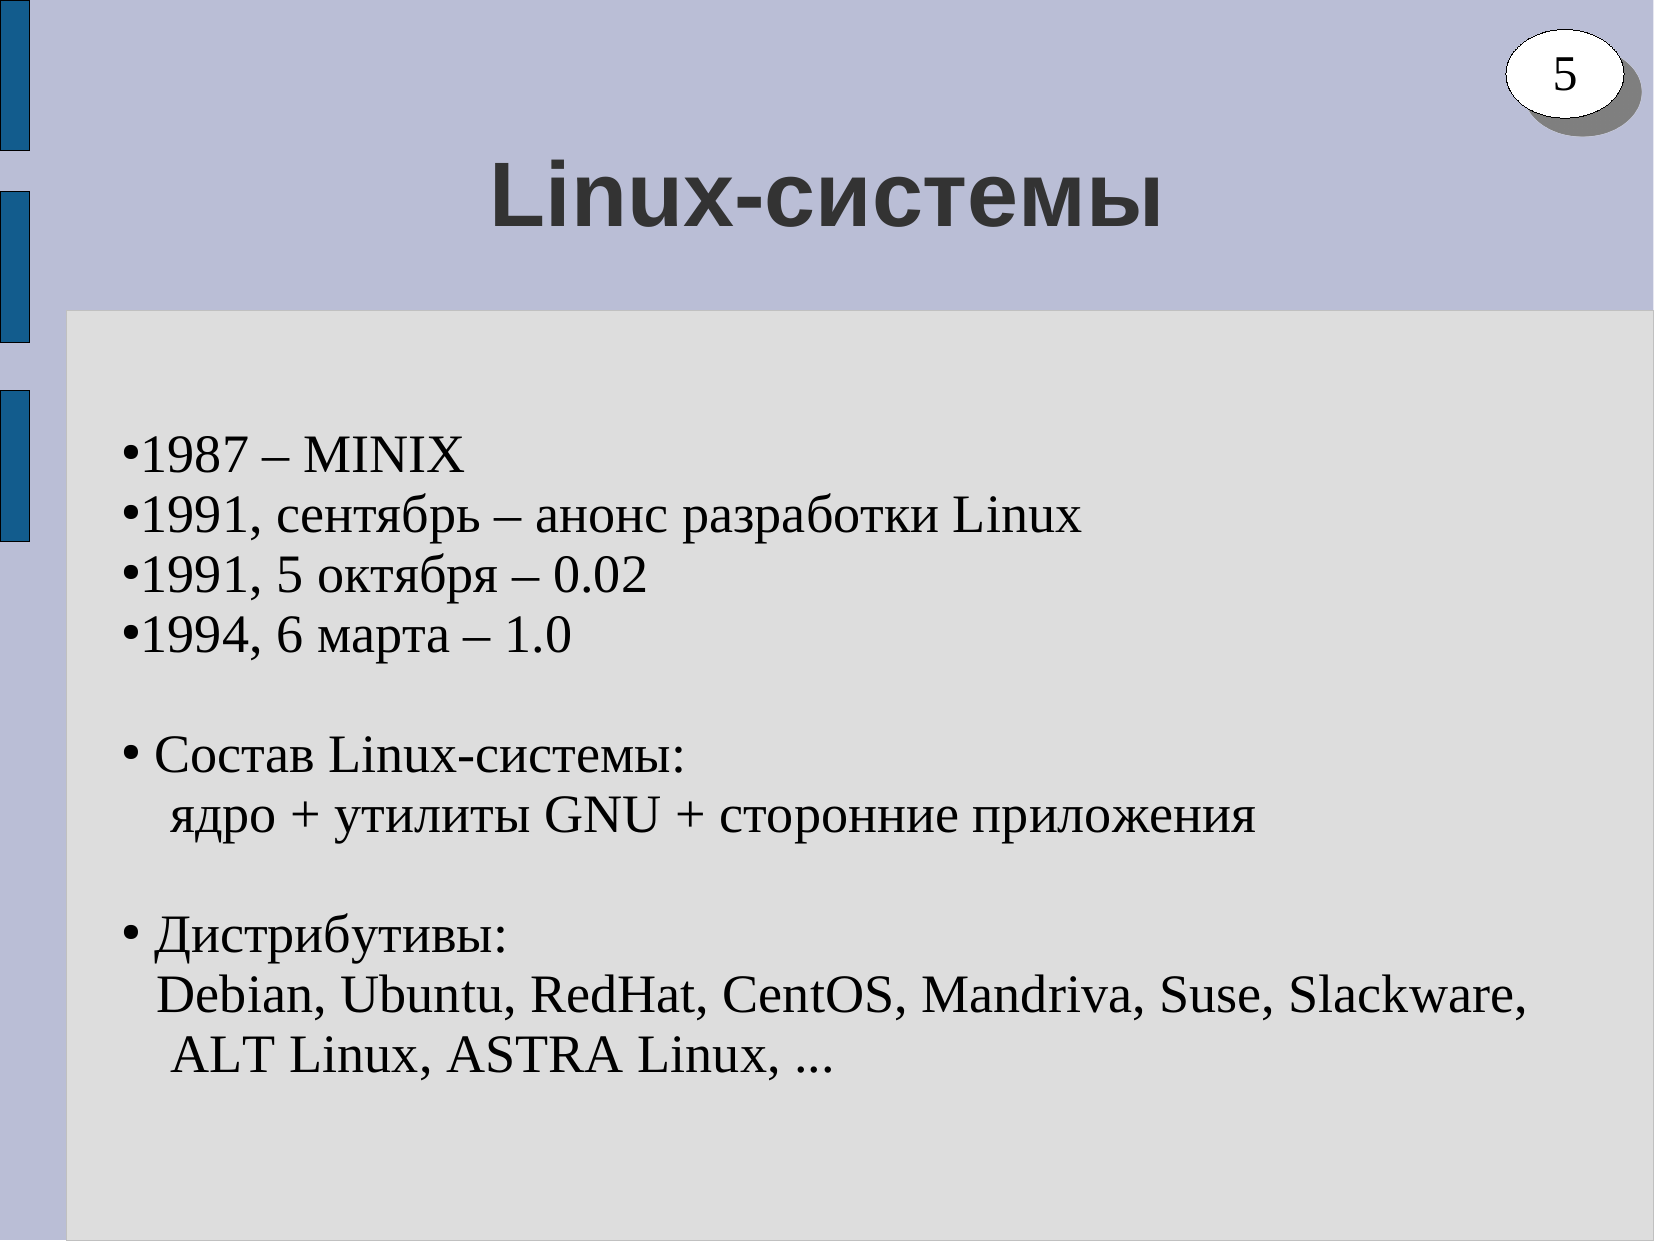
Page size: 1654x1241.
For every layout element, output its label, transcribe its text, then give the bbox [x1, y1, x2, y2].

text_box 5 [1505, 29, 1625, 119]
title Linux-системы [121, 91, 1534, 299]
subtitle 1987 – MINIX 1991, сентябрь – анонс разработки Linux 1991, 5 октября – 0.02 1994, 6 марта – 1.0 Состав Linux-системы: ядро + утилиты GNU + сторонние приложения Дистрибутивы: Debian, Ubuntu, RedHat, CentOS, Mandriva, Suse, Slackware, ALT Linux, ASTRA Linux, ... [121, 309, 1534, 1199]
